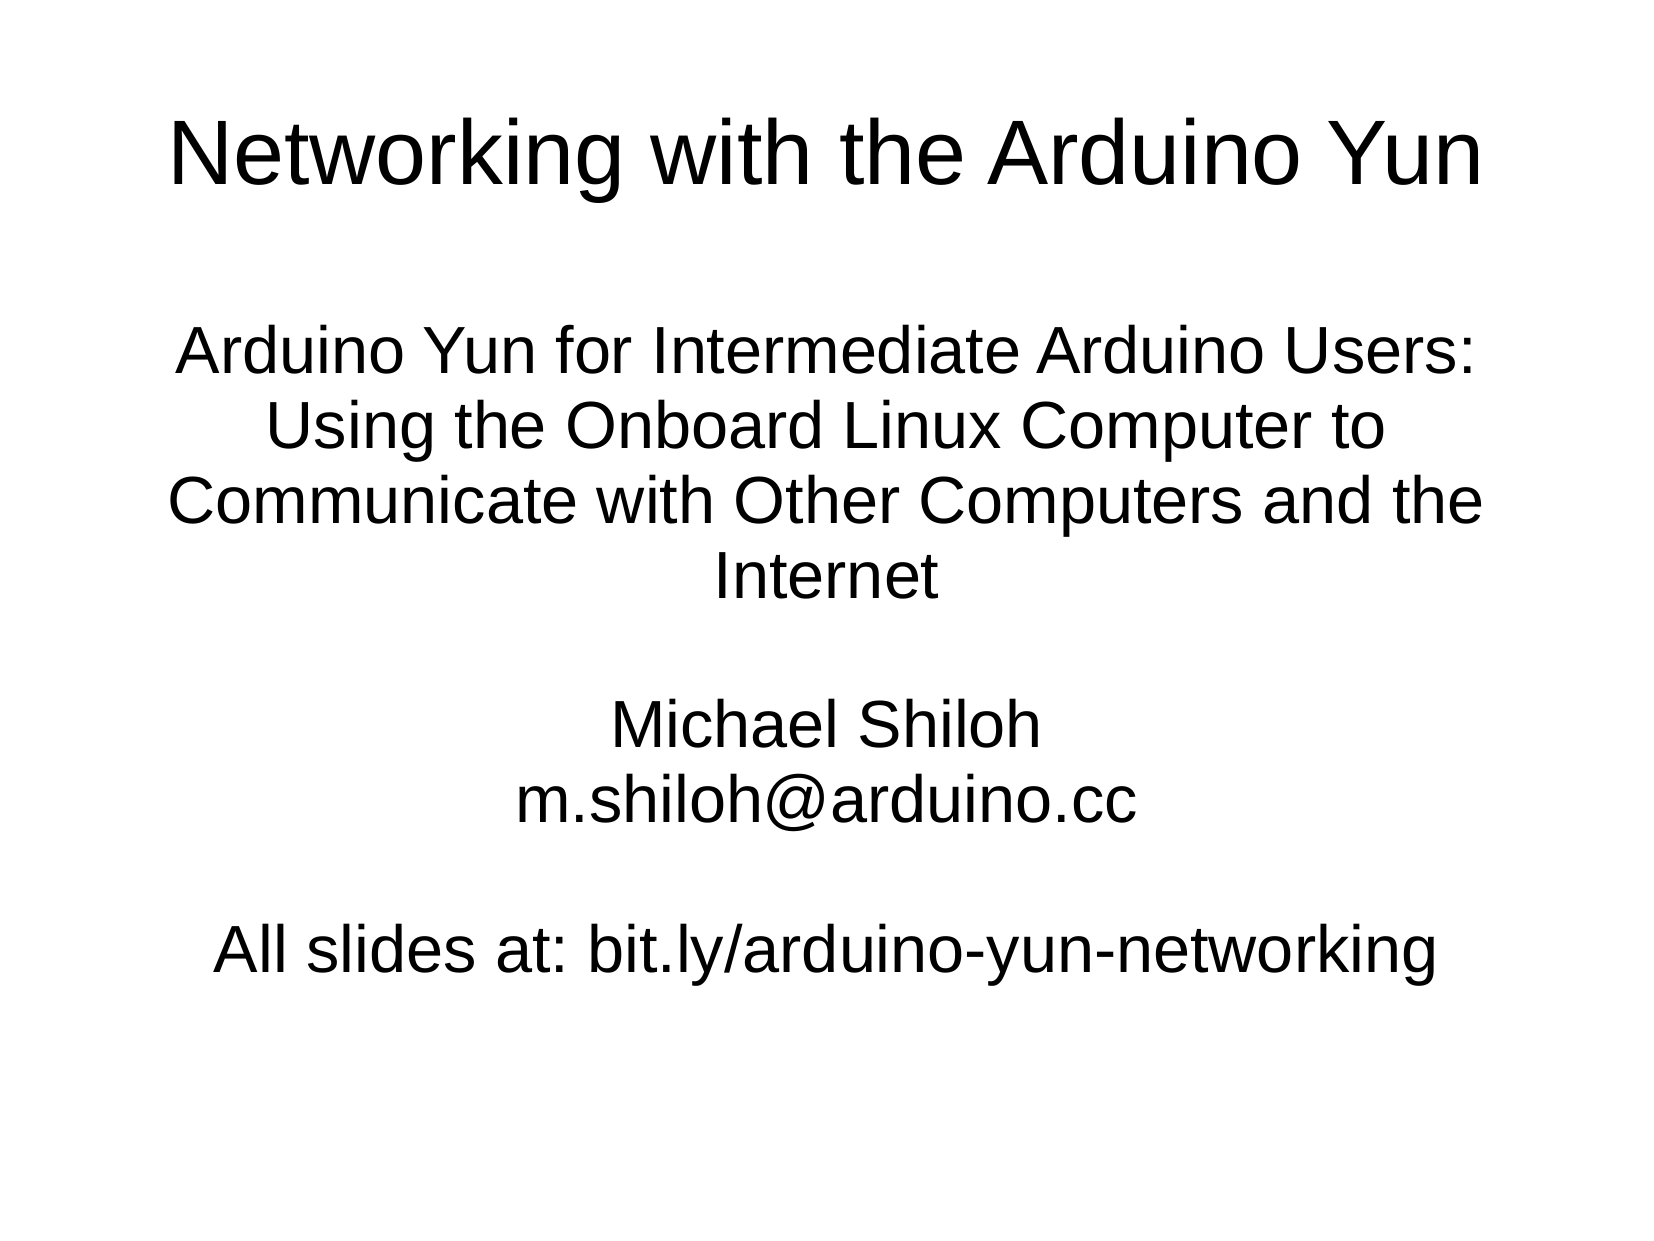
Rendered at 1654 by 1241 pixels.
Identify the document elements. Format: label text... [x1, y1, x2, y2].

subtitle Arduino Yun for Intermediate Arduino Users: Using the Onboard Linux Computer to Communicate with Other Computers and the Internet Michael Shiloh m.shiloh@arduino.cc All slides at: bit.ly/arduino-yun-networking [82, 290, 1571, 1010]
title Networking with the Arduino Yun [82, 49, 1571, 257]
